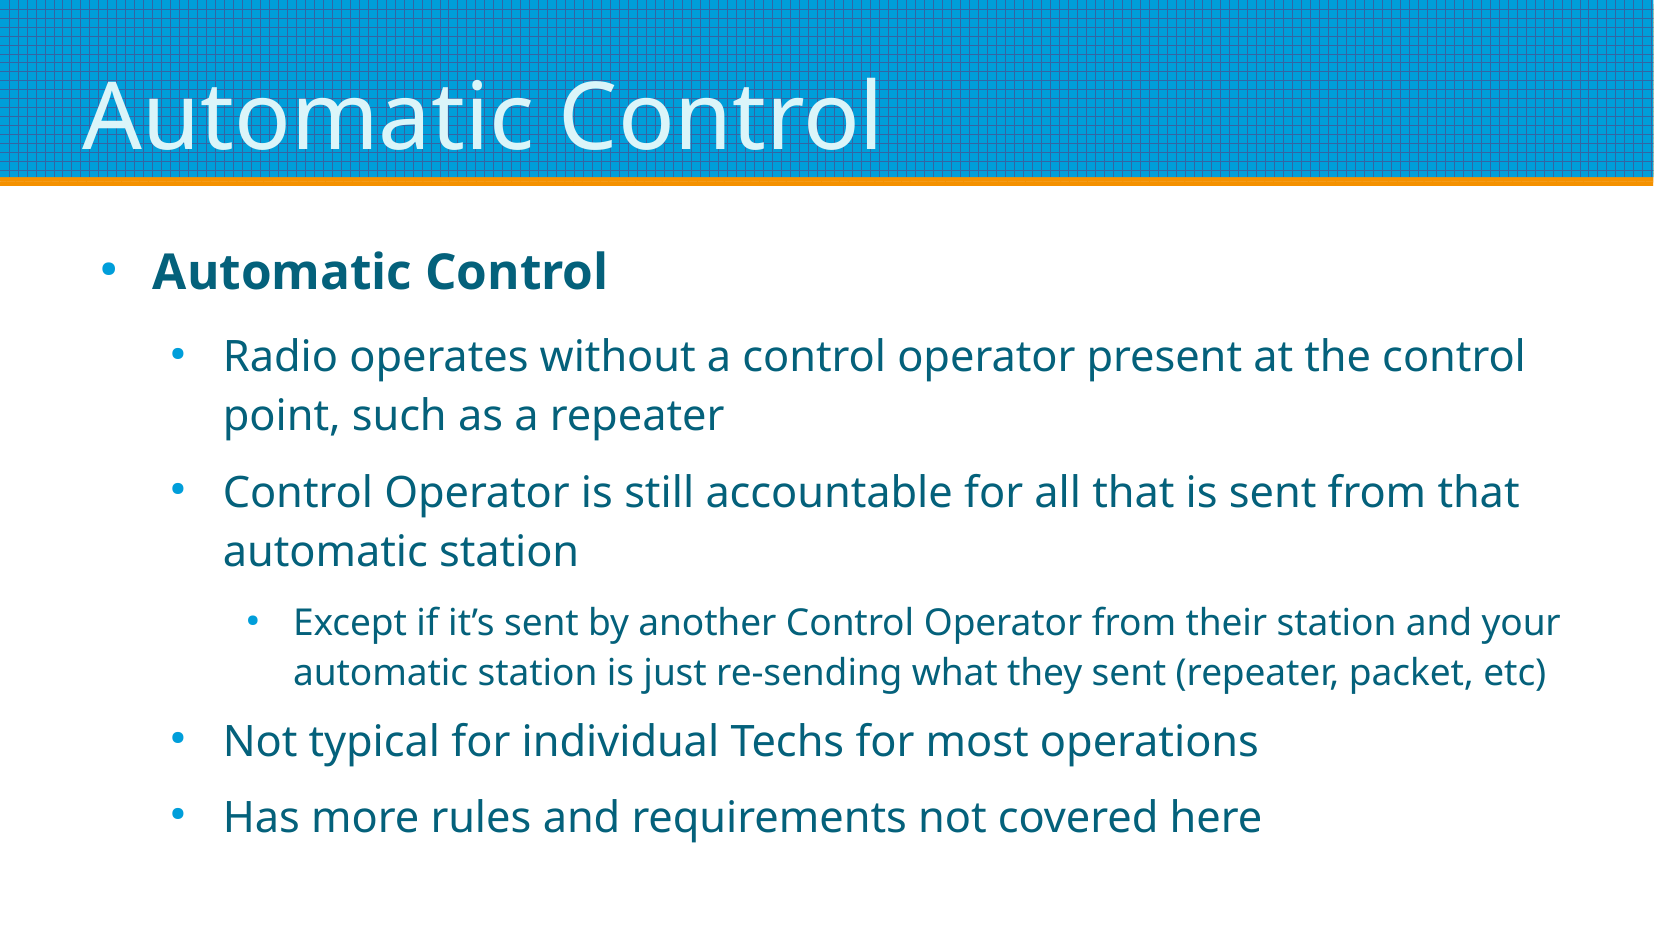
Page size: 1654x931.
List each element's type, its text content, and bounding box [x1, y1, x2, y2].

list Automatic Control Radio operates without a control operator present at the control point, such as a repeater Control Operator is still accountable for all that is sent from that automatic station Except if it’s sent by another Control Operator from their station and your automatic station is just re-sending what they sent (repeater, packet, etc) Not typical for individual Techs for most operations Has more rules and requirements not covered here [82, 236, 1571, 863]
title Automatic Control [82, 14, 1571, 178]
